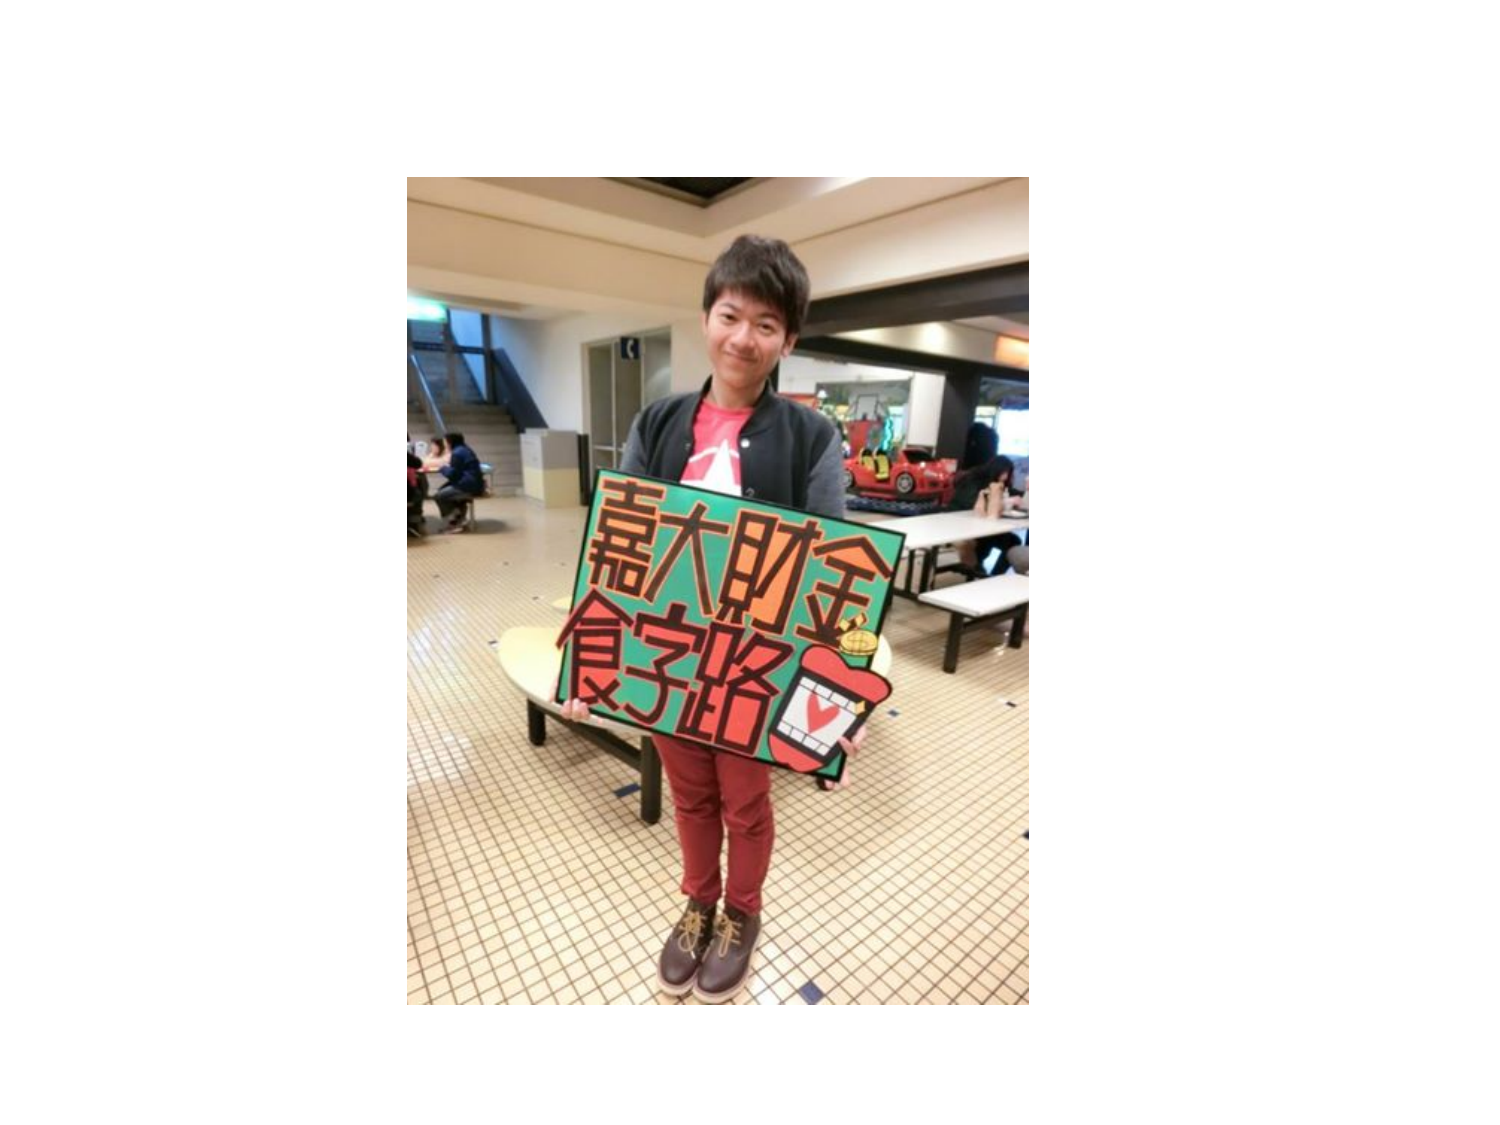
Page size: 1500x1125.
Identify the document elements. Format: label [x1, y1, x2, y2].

picture [407, 177, 1029, 1005]
